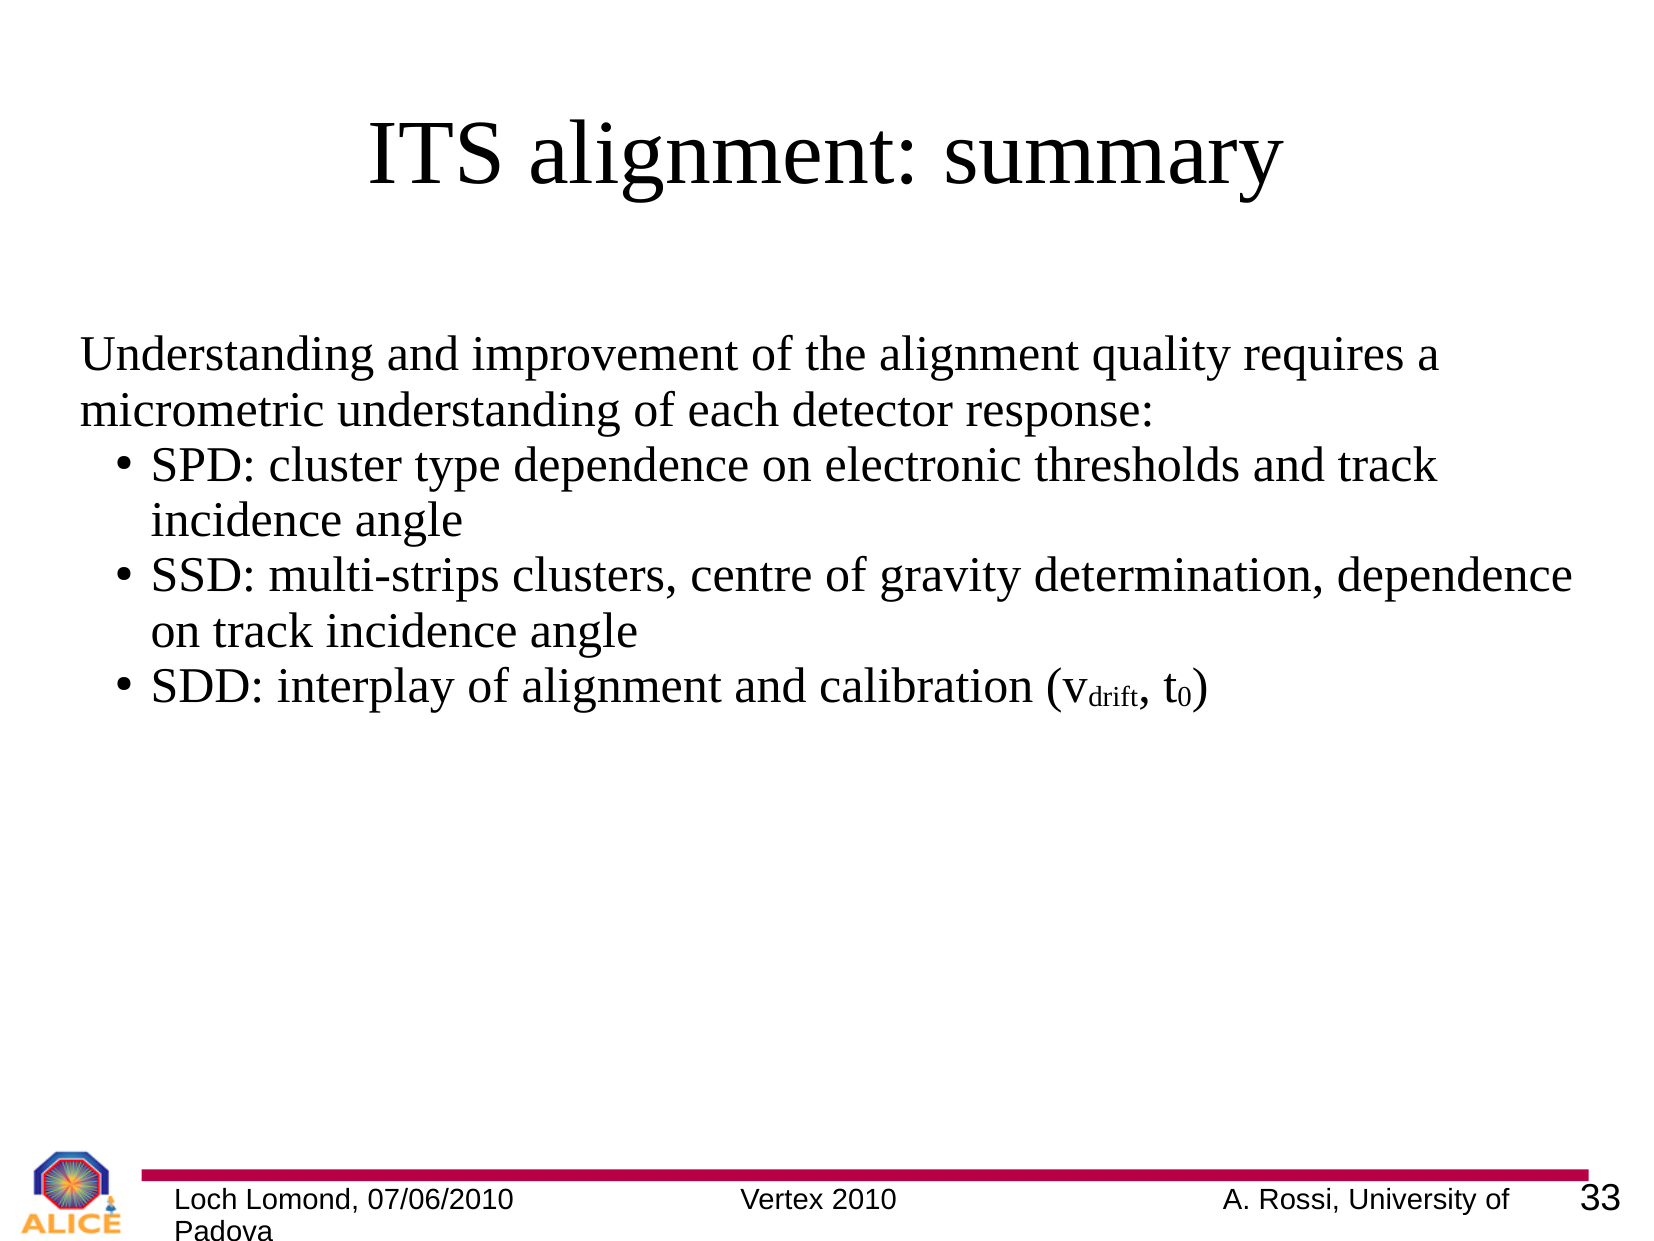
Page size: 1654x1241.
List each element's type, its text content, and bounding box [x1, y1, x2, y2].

picture [11, 1146, 135, 1241]
text_box 33 [1564, 1169, 1648, 1227]
text_box [141, 1169, 1564, 1182]
text_box Loch Lomond, 07/06/2010 Vertex 2010 A. Rossi, University of Padova [159, 1175, 1564, 1223]
text_box Understanding and improvement of the alignment quality requires a micrometric understanding of each detector response: SPD: cluster type dependence on electronic thresholds and track incidence angle SSD: multi-strips clusters, centre of gravity determination, dependence on track incidence angle SDD: interplay of alignment and calibration (vdrift, t0) [64, 318, 1630, 834]
title ITS alignment: summary [82, 56, 1571, 250]
